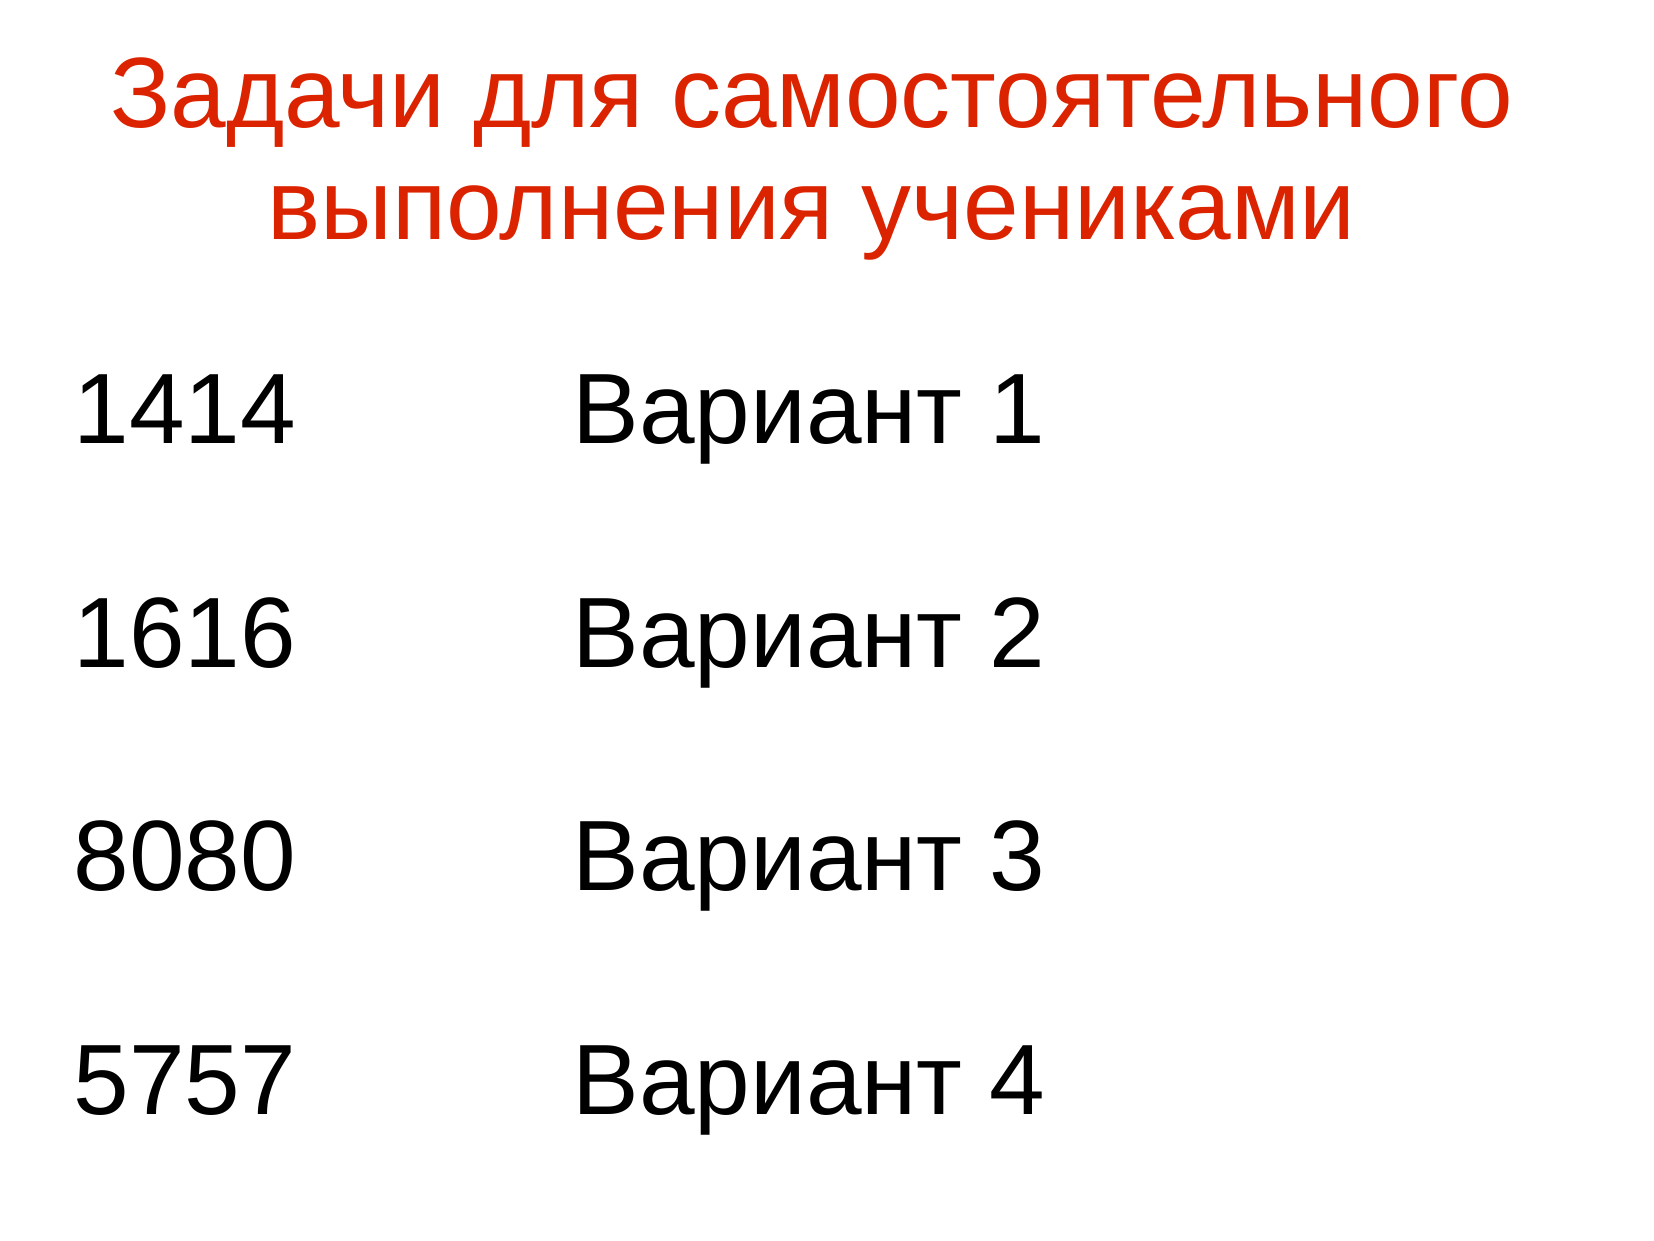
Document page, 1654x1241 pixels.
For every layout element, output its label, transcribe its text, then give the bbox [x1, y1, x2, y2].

text_box Задачи для самостоятельного выполнения учениками 1414 Вариант 1 1616 Вариант 2 8080 Вариант 3 5757 Вариант 4 [59, 29, 1565, 1143]
